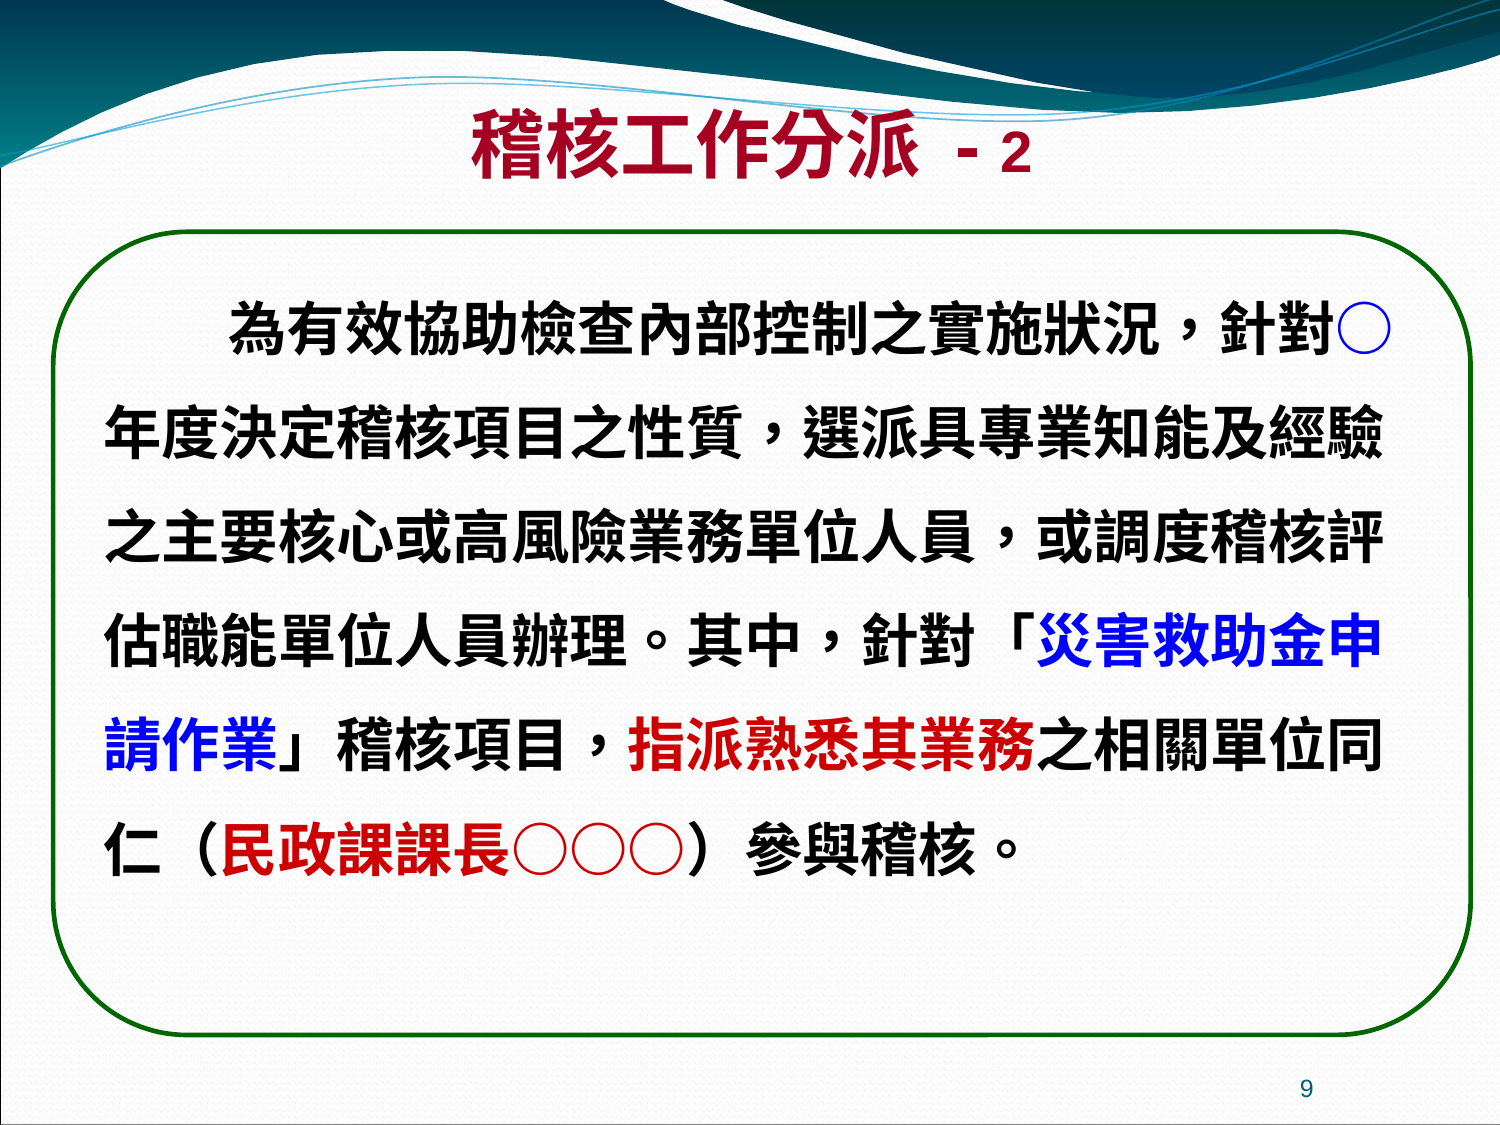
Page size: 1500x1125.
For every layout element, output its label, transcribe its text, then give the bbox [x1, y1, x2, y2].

title 稽核工作分派 - 2 [76, 0, 1427, 188]
text_box 為有效協助檢查內部控制之實施狀況，針對○ 年度決定稽核項目之性質，選派具專業知能及經驗 之主要核心或高風險業務單位人員，或調度稽核評 估職能單位人員辦理。其中，針對「災害救助金申 請作業」稽核項目，指派熟悉其業務之相關單位同 仁（民政課課長○○○）參與稽核。 [89, 267, 1423, 1011]
text_box [1299, 1042, 1426, 1103]
